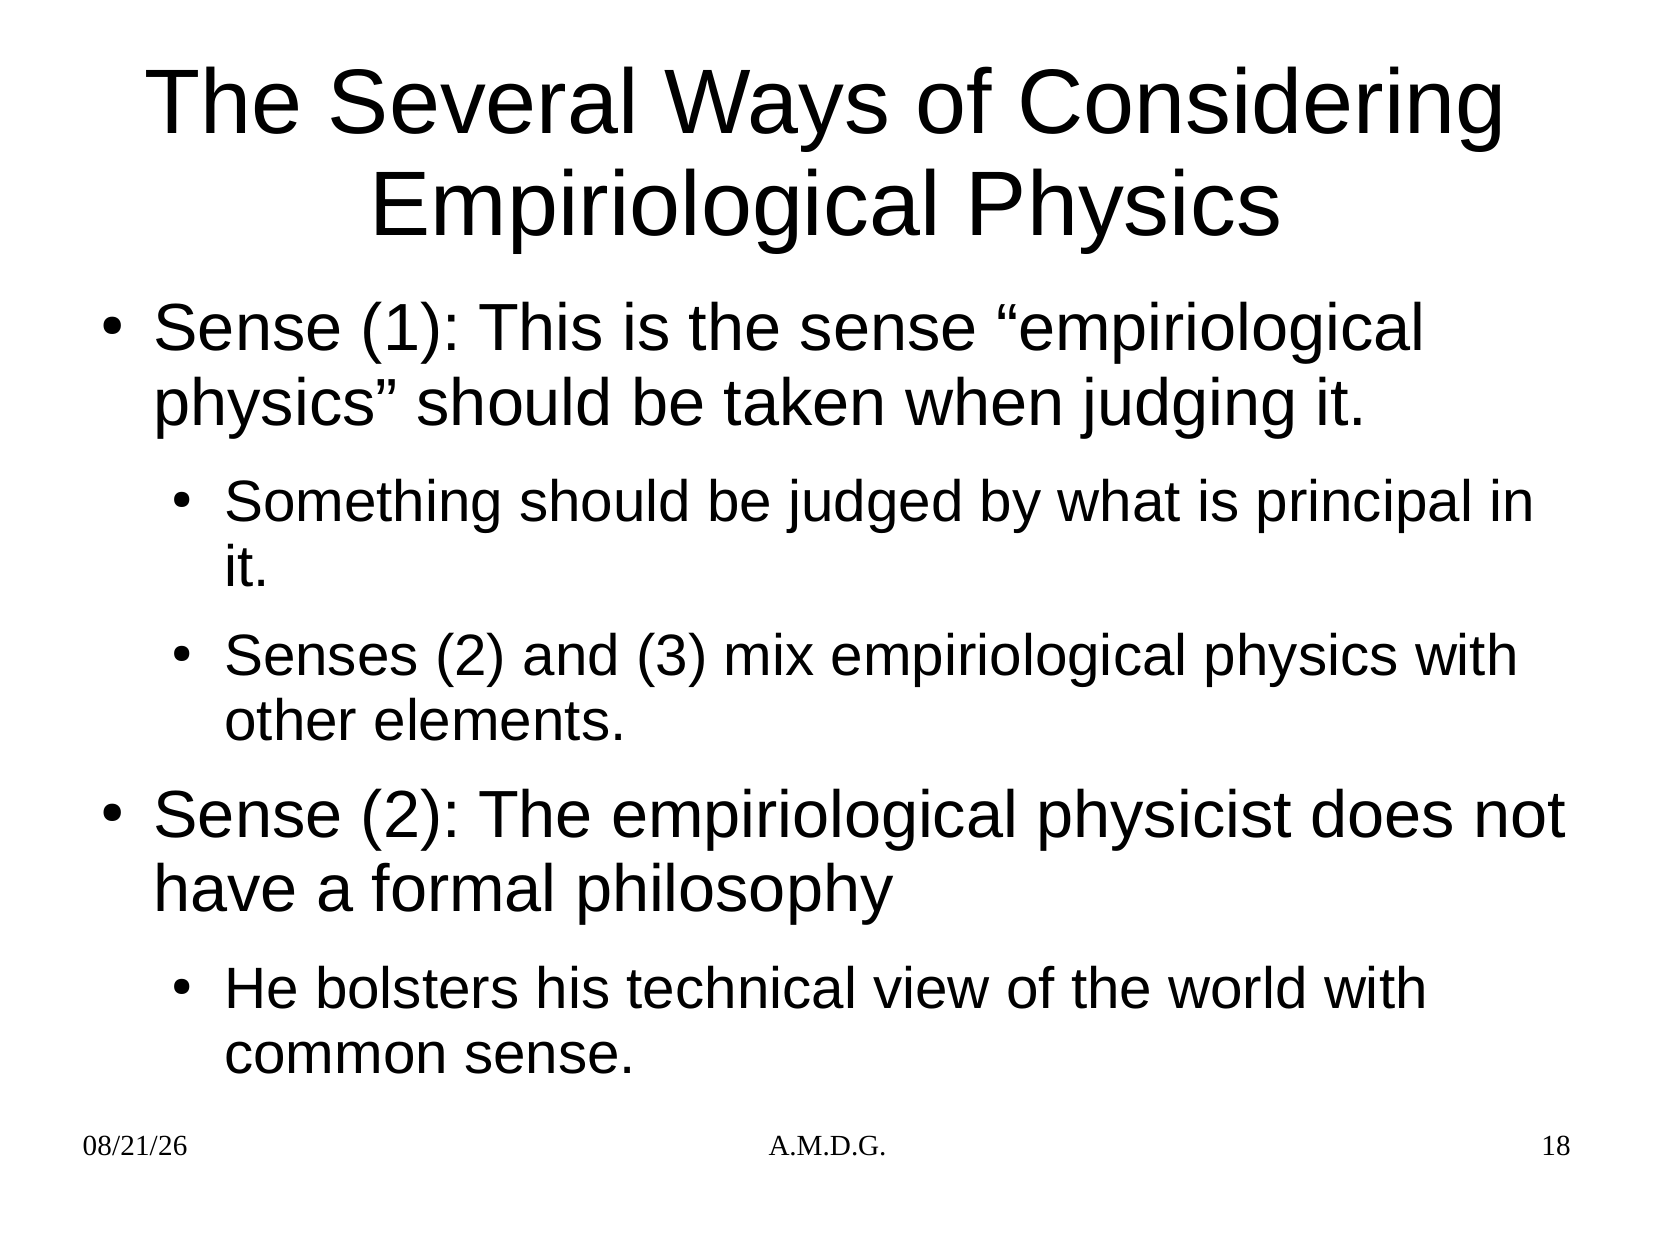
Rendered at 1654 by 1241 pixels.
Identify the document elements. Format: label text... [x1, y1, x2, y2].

title The Several Ways of Considering Empiriological Physics [82, 49, 1571, 257]
list Sense (1): This is the sense “empiriological physics” should be taken when judging it. Something should be judged by what is principal in it. Senses (2) and (3) mix empiriological physics with other elements. Sense (2): The empiriological physicist does not have a formal philosophy He bolsters his technical view of the world with common sense. [82, 290, 1571, 1109]
